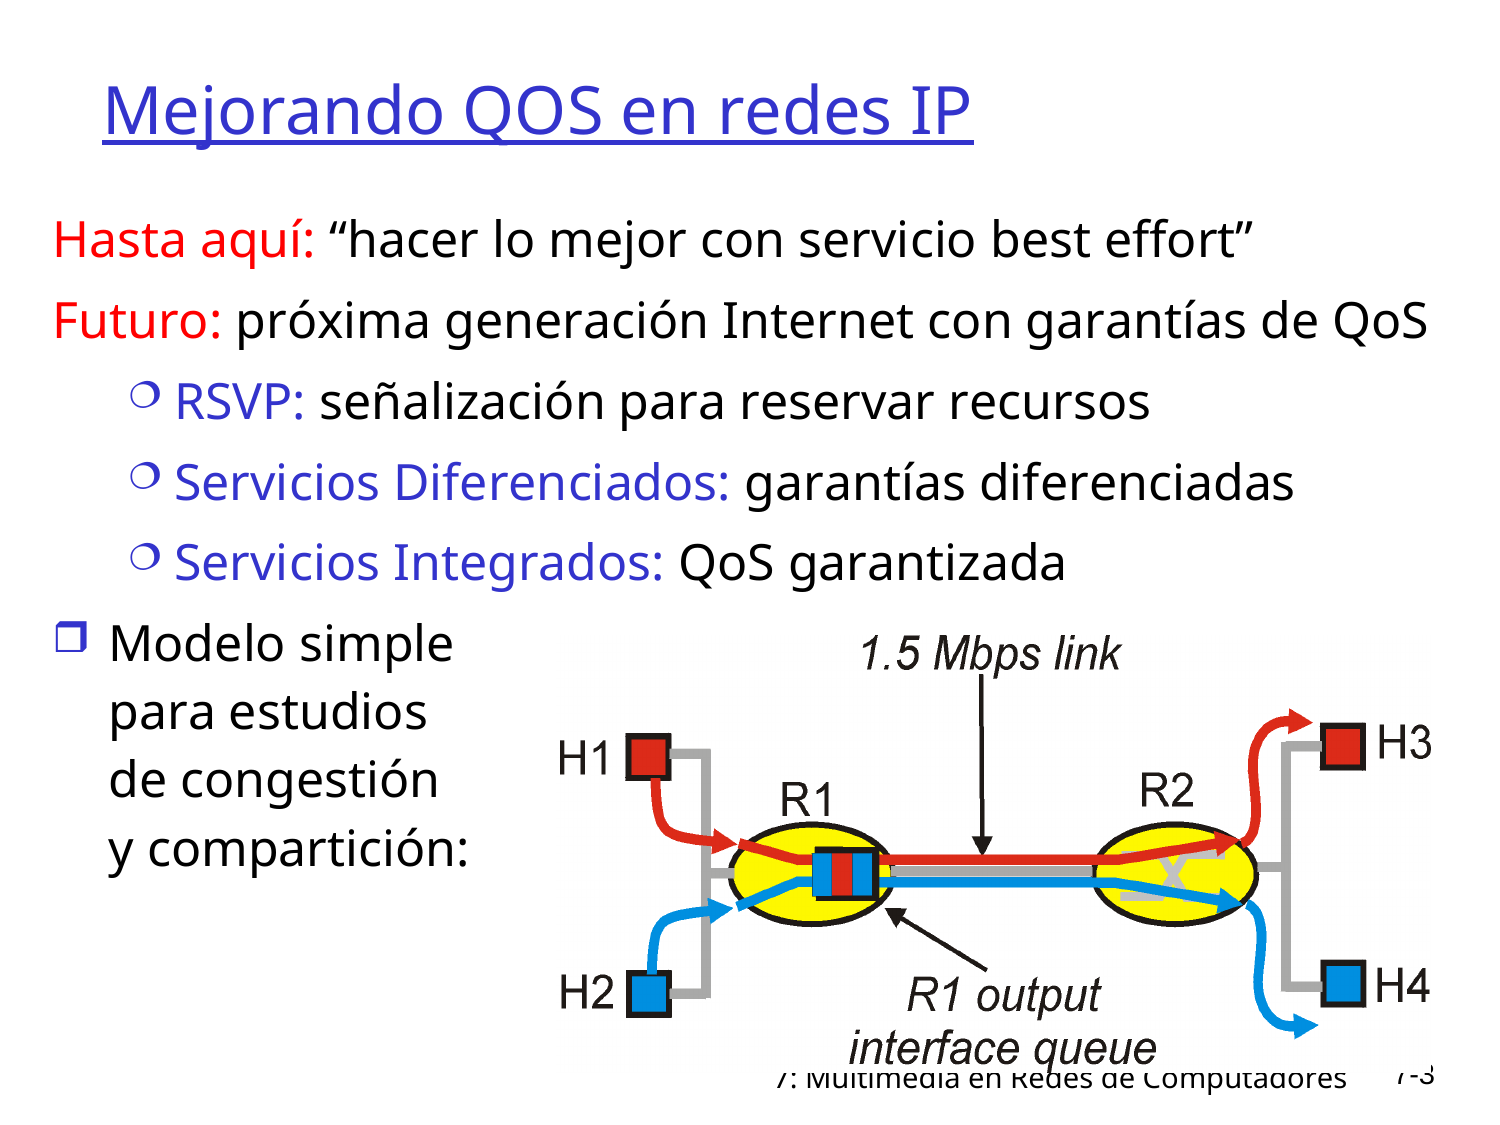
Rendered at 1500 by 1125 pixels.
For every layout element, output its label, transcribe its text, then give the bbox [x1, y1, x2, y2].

list Hasta aquí: “hacer lo mejor con servicio best effort” Futuro: próxima generación Internet con garantías de QoS RSVP: señalización para reservar recursos Servicios Diferenciados: garantías diferenciadas Servicios Integrados: QoS garantizada Modelo simple para estudios de congestión y compartición: [37, 196, 1463, 857]
picture [556, 635, 1431, 1073]
title Mejorando QOS en redes IP [87, 37, 1363, 181]
